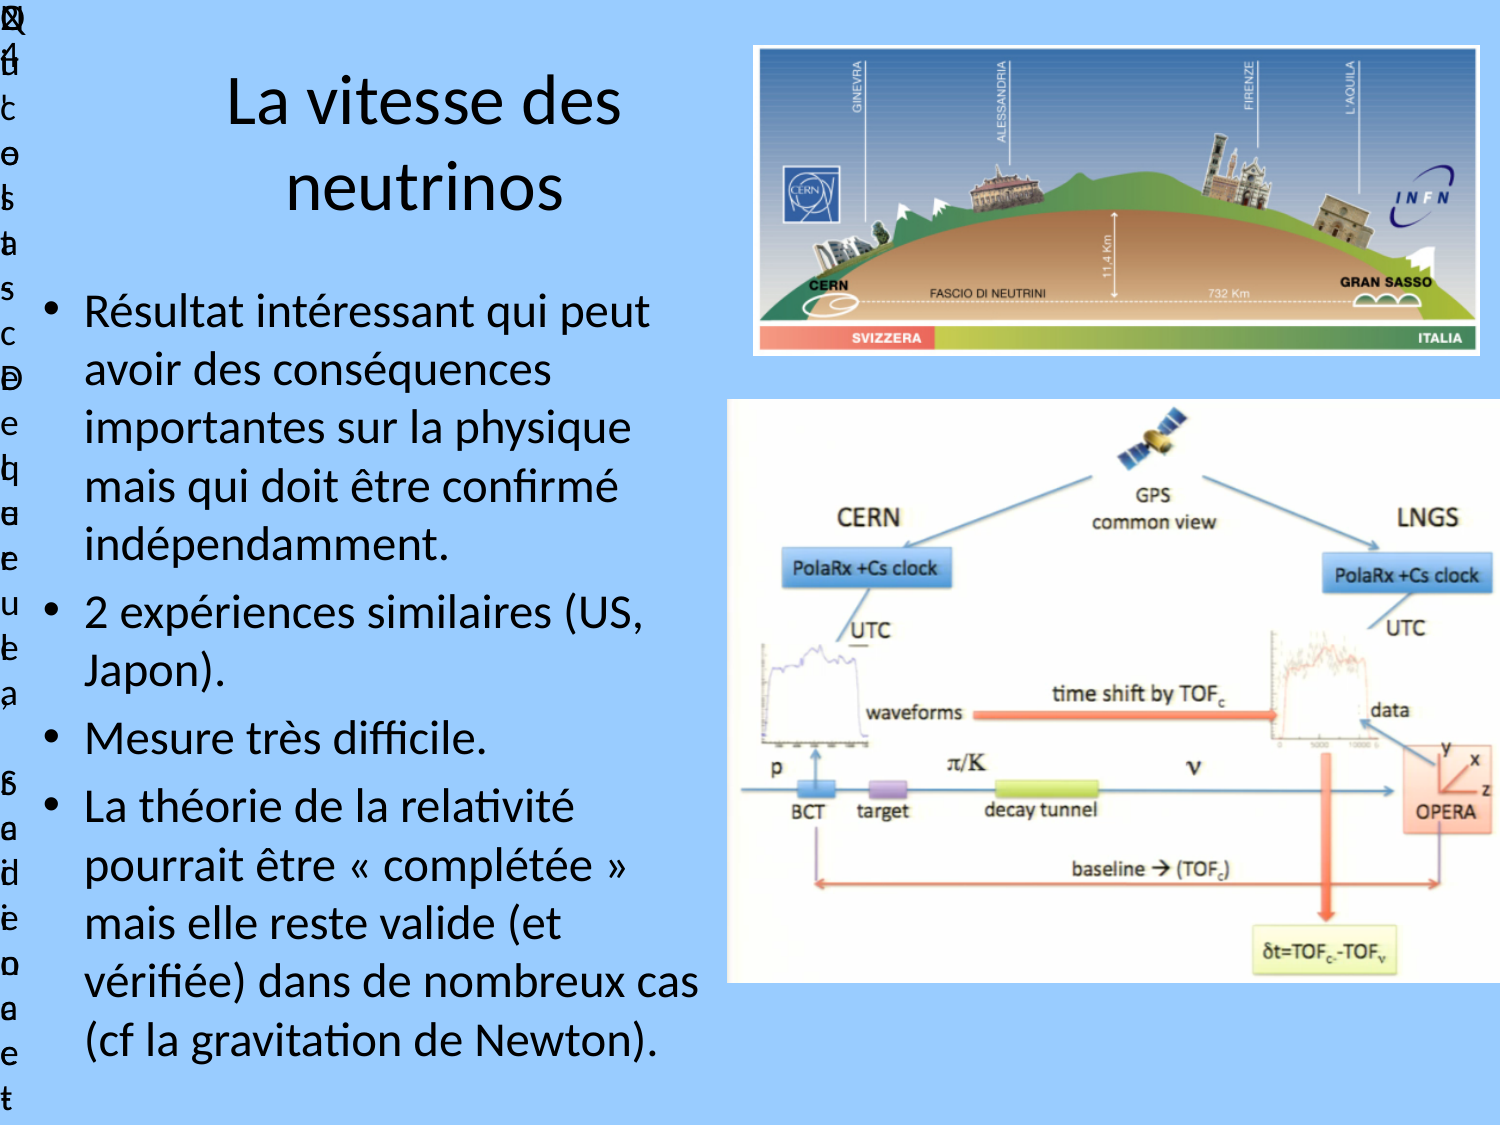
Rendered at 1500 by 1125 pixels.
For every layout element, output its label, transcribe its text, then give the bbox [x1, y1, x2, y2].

picture [727, 399, 1500, 983]
list Résultat intéressant qui peut avoir des conséquences importantes sur la physique mais qui doit être confirmé indépendamment. 2 expériences similaires (US, Japon). Mesure très difficile. La théorie de la relativité pourrait être « complétée » mais elle reste valide (et vérifiée) dans de nombreux cas (cf la gravitation de Newton). [27, 270, 728, 1077]
title La vitesse des neutrinos [75, 45, 753, 233]
picture [753, 45, 1480, 356]
